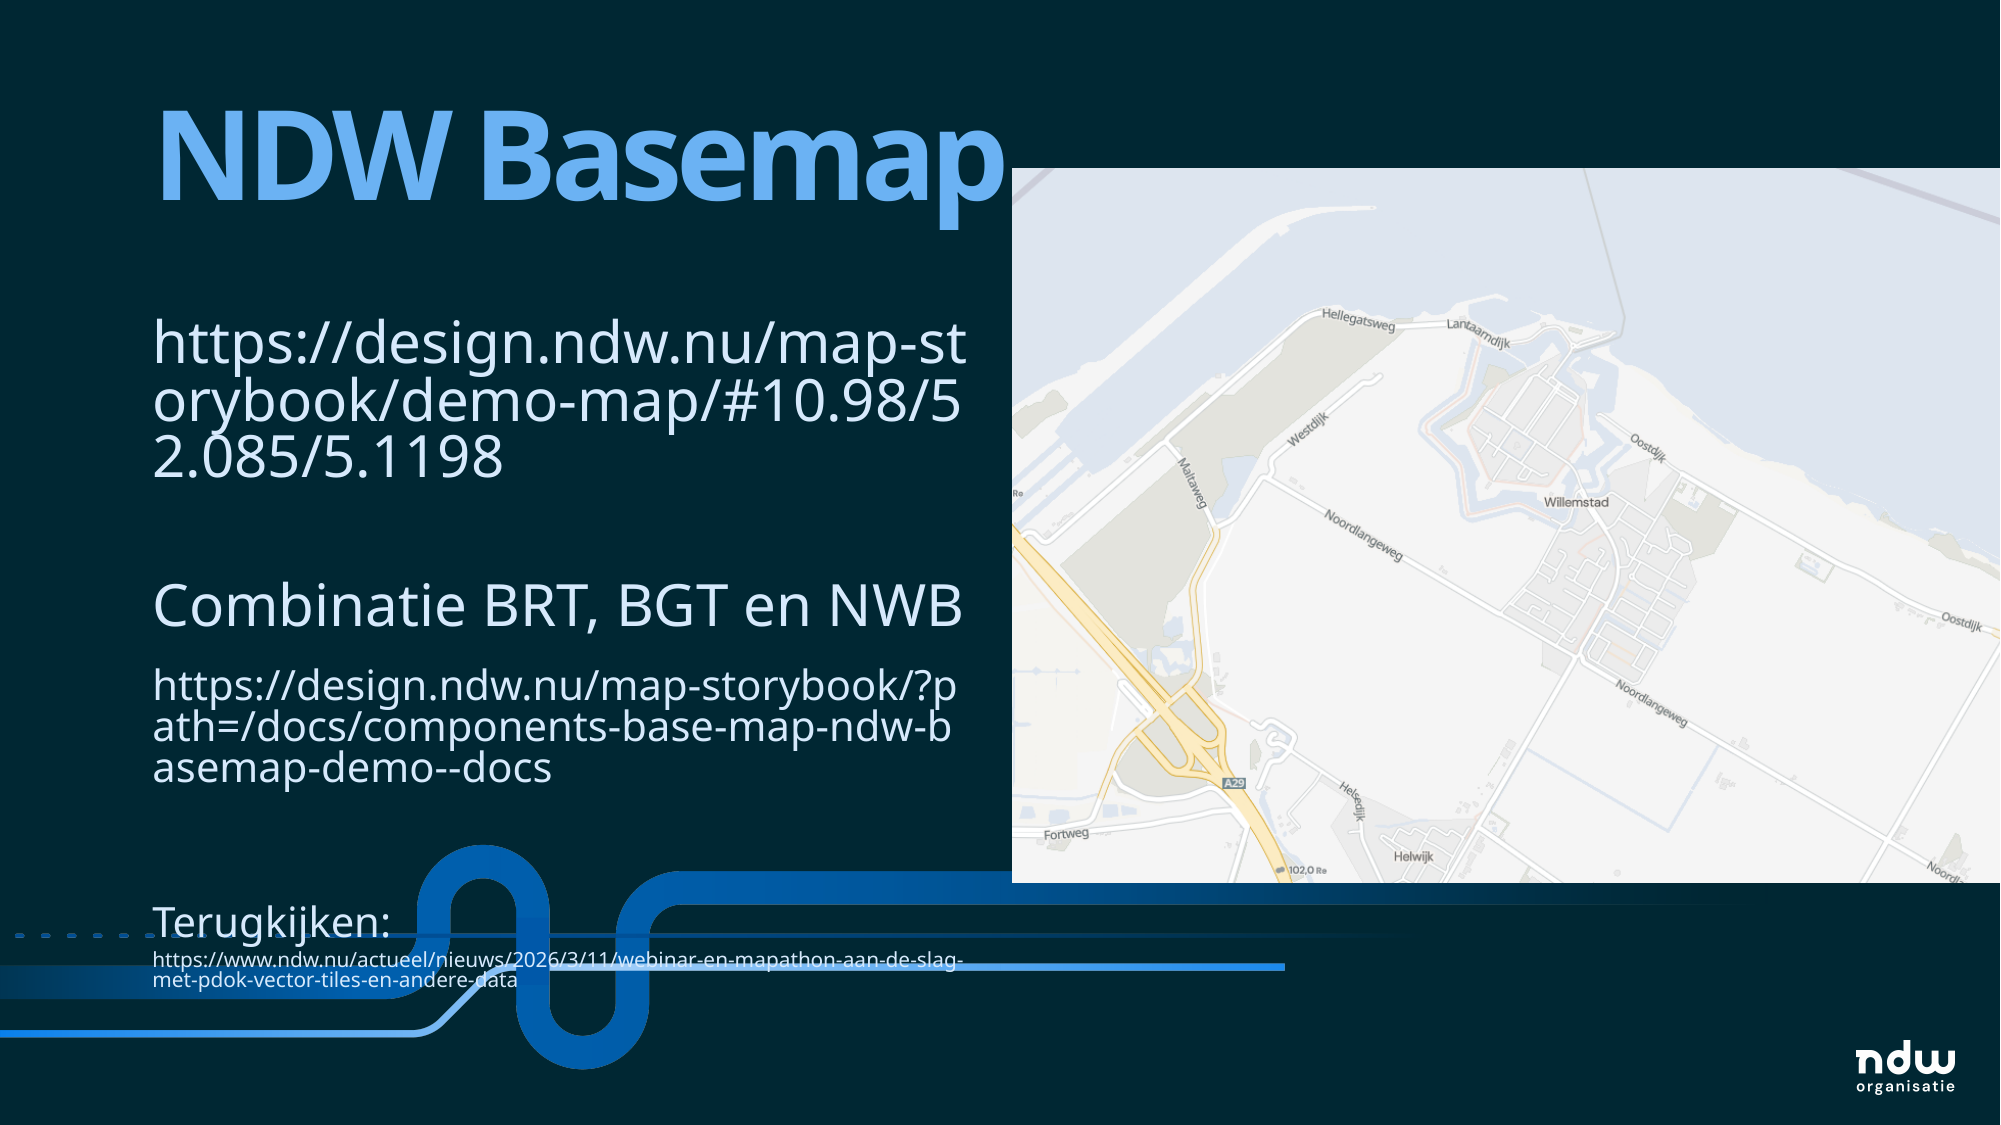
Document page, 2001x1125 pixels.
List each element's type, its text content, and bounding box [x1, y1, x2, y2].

list https://design.ndw.nu/map-storybook/demo-map/#10.98/52.085/5.1198 Combinatie BRT, BGT en NWB https://design.ndw.nu/map-storybook/?path=/docs/components-base-map-ndw-basemap-demo--docs Terugkijken: https://www.ndw.nu/actueel/nieuws/2026/3/11/webinar-en-mapathon-aan-de-slag-met-pdok-vector-tiles-en-andere-data [137, 299, 988, 1014]
title NDW Basemap [137, 59, 1863, 278]
picture [1012, 169, 2000, 883]
